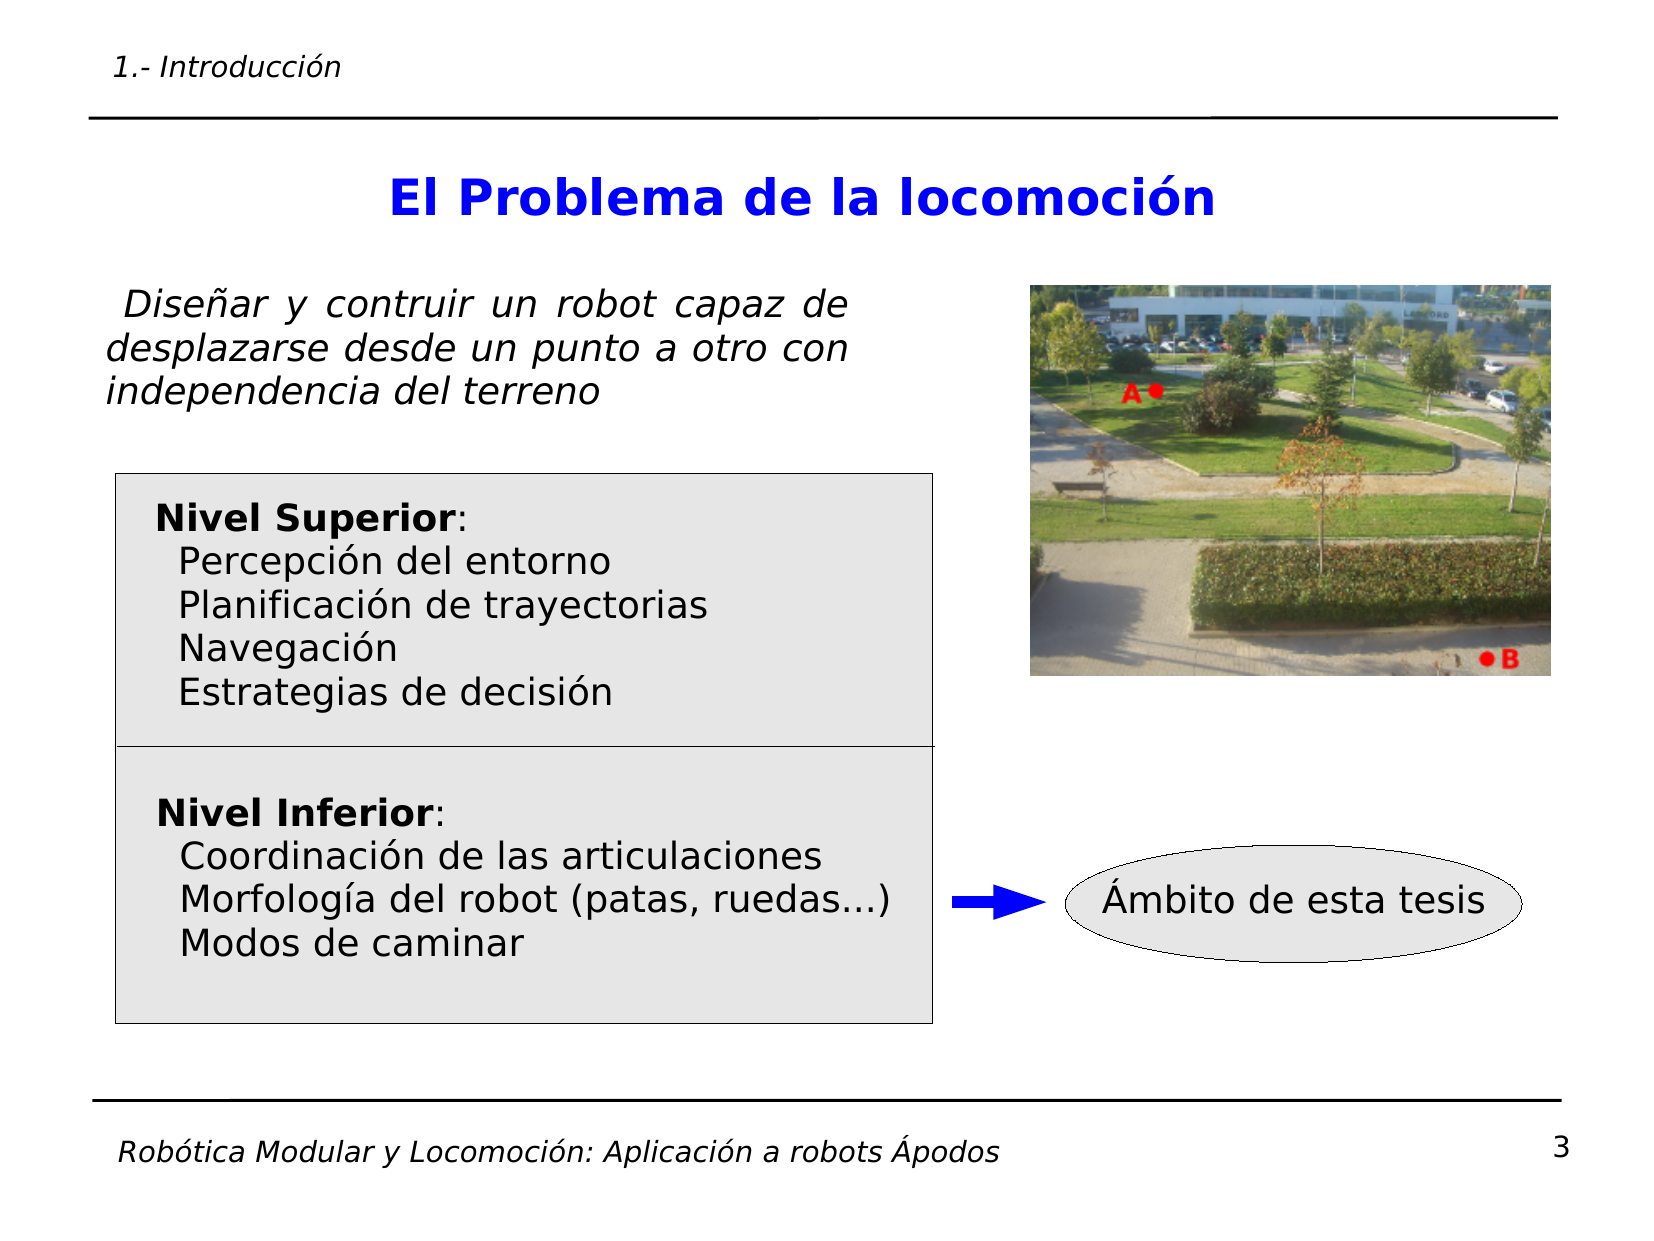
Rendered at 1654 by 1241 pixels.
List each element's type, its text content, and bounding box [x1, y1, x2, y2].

text_box El Problema de la locomoción [373, 161, 1216, 235]
text_box Diseñar y contruir un robot capaz de desplazarse desde un punto a otro con independencia del terreno [90, 275, 884, 421]
picture [1030, 285, 1551, 676]
text_box [1091, 875, 1523, 963]
text_box 1.- Introducción [97, 42, 358, 93]
text_box [1104, 845, 1484, 871]
text_box [1065, 878, 1087, 929]
text_box Ámbito de esta tesis [1087, 871, 1494, 931]
text_box Nivel Superior: Percepción del entorno Planificación de trayectorias Navegación Estrategias de decisión [127, 489, 749, 722]
text_box Nivel Inferior: Coordinación de las articulaciones Morfología del robot (patas, ruedas...) Modos de caminar [129, 783, 928, 973]
text_box Robótica Modular y Locomoción: Aplicación a robots Ápodos [103, 1127, 1017, 1177]
text_box [115, 473, 933, 1024]
